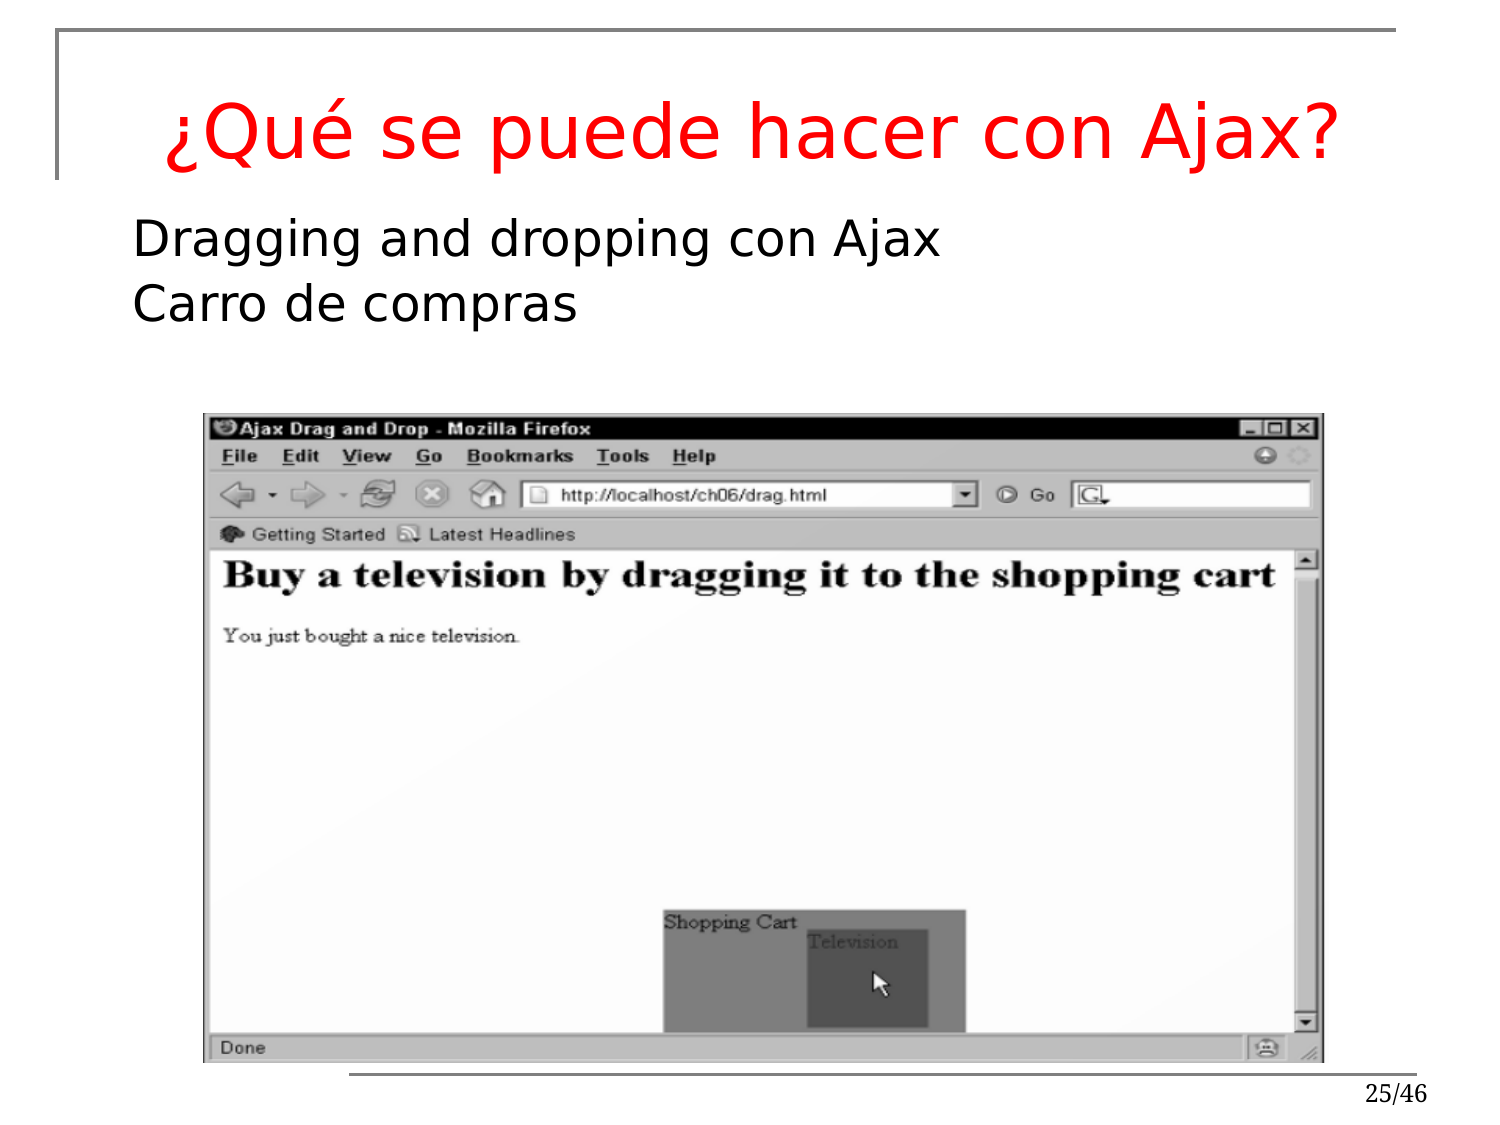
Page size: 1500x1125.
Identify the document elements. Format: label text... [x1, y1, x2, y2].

list Dragging and dropping con Ajax Carro de compras [118, 206, 1388, 346]
title ¿Qué se puede hacer con Ajax? [59, 59, 1447, 207]
picture [203, 413, 1329, 1063]
